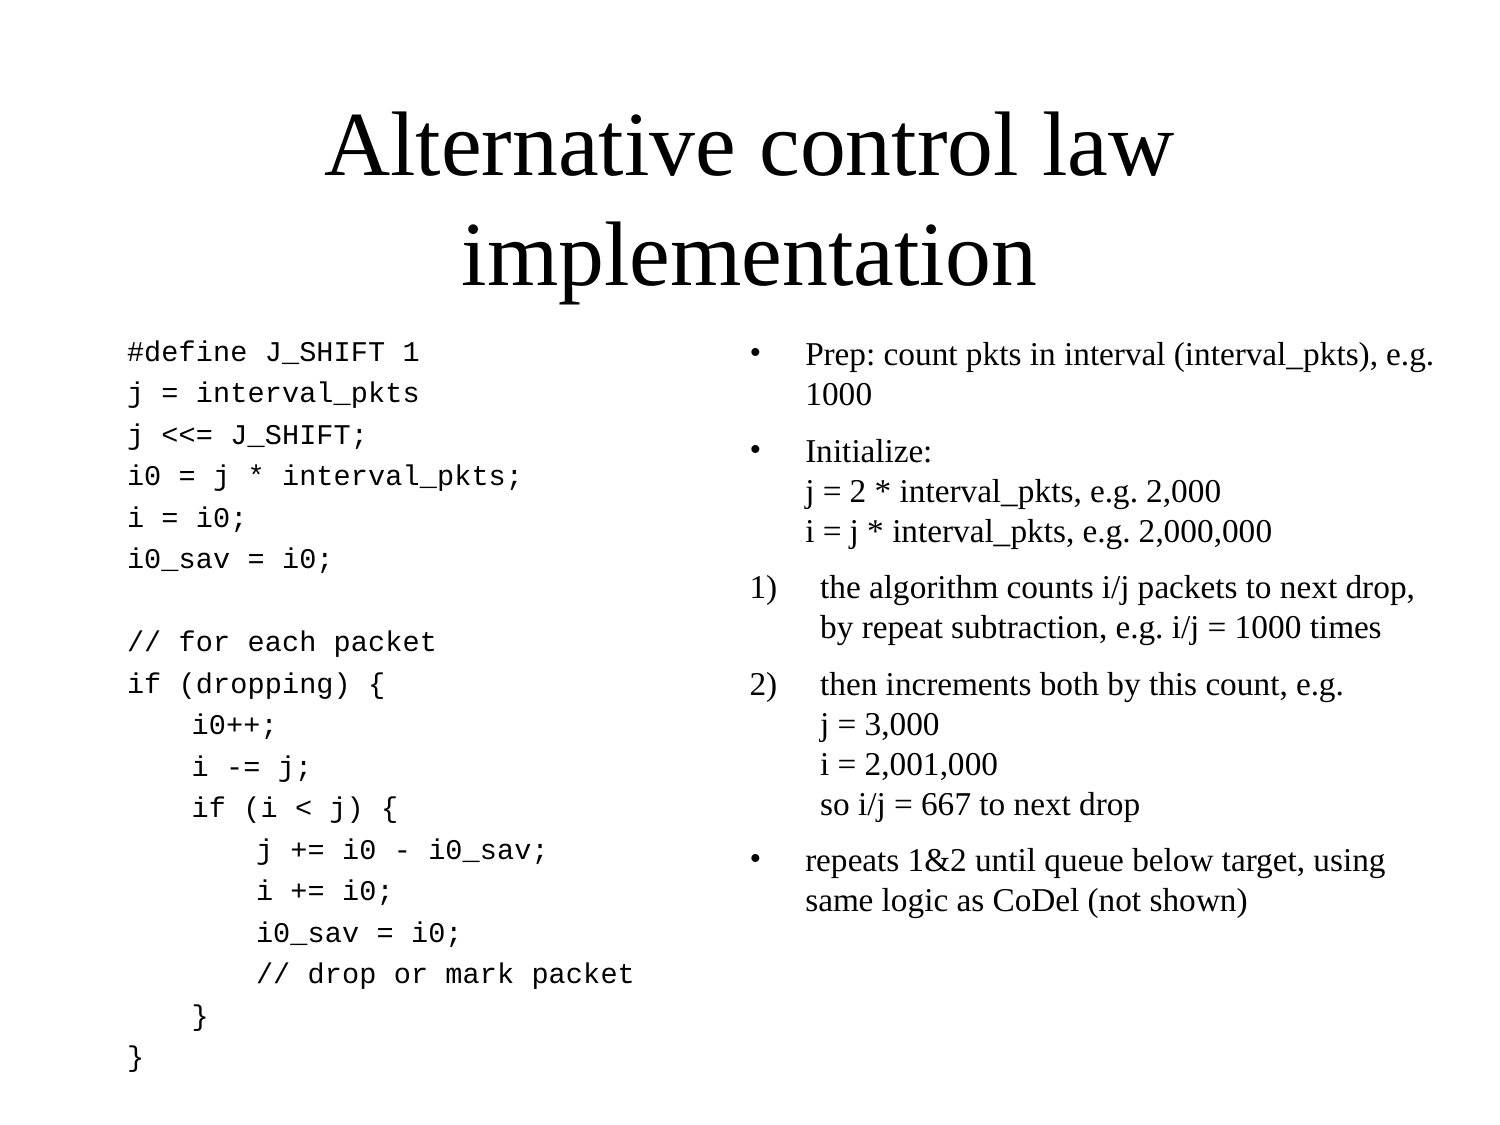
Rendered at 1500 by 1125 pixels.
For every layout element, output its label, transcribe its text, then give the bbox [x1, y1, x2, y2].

text_box Alternative control law implementation [112, 76, 1388, 312]
text_box #define J_SHIFT 1 j = interval_pkts j <<= J_SHIFT; i0 = j * interval_pkts; i = i0; i0_sav = i0; // for each packet if (dropping) { i0++; i -= j; if (i < j) { j += i0 - i0_sav; i += i0; i0_sav = i0; // drop or mark packet } } [112, 324, 735, 1081]
text_box Prep: count pkts in interval (interval_pkts), e.g. 1000 Initialize: j = 2 * interval_pkts, e.g. 2,000 i = j * interval_pkts, e.g. 2,000,000 the algorithm counts i/j packets to next drop, by repeat subtraction, e.g. i/j = 1000 times then increments both by this count, e.g. j = 3,000 i = 2,001,000 so i/j = 667 to next drop repeats 1&2 until queue below target, using same logic as CoDel (not shown) [734, 324, 1453, 916]
